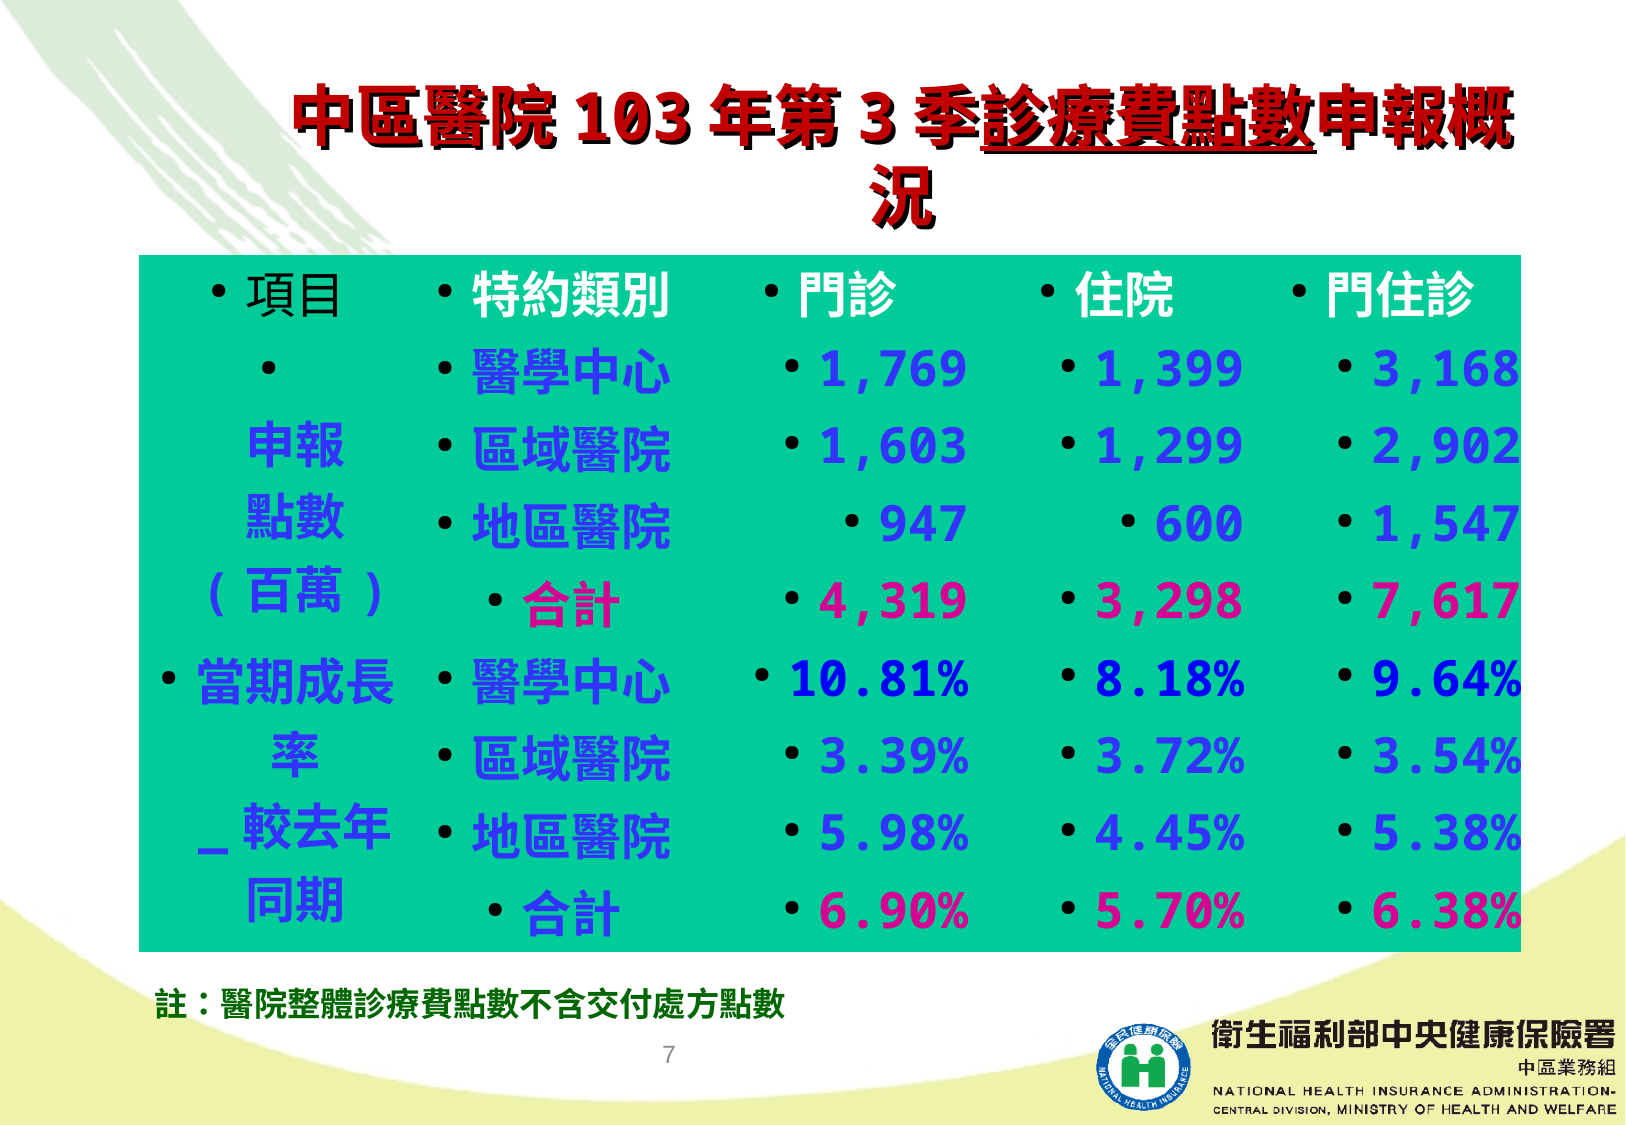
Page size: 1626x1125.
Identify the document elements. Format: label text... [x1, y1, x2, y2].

table_cell 申報 點數 (百萬) [139, 333, 416, 643]
title 中區醫院103年第3季診療費點數申報概況 [268, 66, 1534, 161]
table_cell 3.39% [692, 720, 968, 797]
table_cell 947 [692, 488, 968, 565]
table_cell 地區醫院 [416, 797, 692, 875]
table_cell 3.72% [968, 720, 1245, 797]
table_cell 7,617 [1245, 565, 1521, 643]
table_cell 6.38% [1245, 875, 1521, 952]
table_header 住院 [968, 255, 1245, 333]
text_box [647, 1032, 1027, 1084]
table_cell 10.81% [692, 643, 968, 720]
table_cell 4.45% [968, 797, 1245, 875]
table_cell 1,547 [1245, 488, 1521, 565]
table_cell 區域醫院 [416, 720, 692, 797]
table_cell 醫學中心 [416, 333, 692, 410]
table_cell 9.64% [1245, 643, 1521, 720]
table_cell 3,298 [968, 565, 1245, 643]
table_cell 3.54% [1245, 720, 1521, 797]
table_cell 當期成長率 _較去年同期 [139, 643, 416, 952]
table_header 項目 [139, 255, 416, 333]
table_header 門住診 [1245, 255, 1521, 333]
table_cell 600 [968, 488, 1245, 565]
table_cell 1,769 [692, 333, 968, 410]
table_cell 合計 [416, 875, 692, 952]
table_cell 5.98% [692, 797, 968, 875]
table_cell 1,603 [692, 410, 968, 488]
table_cell 6.90% [692, 875, 968, 952]
table_header 門診 [692, 255, 968, 333]
table_cell 5.38% [1245, 797, 1521, 875]
text_box 註：醫院整體診療費點數不含交付處方點數 [139, 976, 1037, 1032]
table_cell 2,902 [1245, 410, 1521, 488]
table_cell 地區醫院 [416, 488, 692, 565]
table_cell 醫學中心 [416, 643, 692, 720]
table_header 特約類別 [416, 255, 692, 333]
table_cell 8.18% [968, 643, 1245, 720]
table_cell 區域醫院 [416, 410, 692, 488]
table_cell 3,168 [1245, 333, 1521, 410]
table_cell 1,299 [968, 410, 1245, 488]
table_cell 5.70% [968, 875, 1245, 952]
table_cell 4,319 [692, 565, 968, 643]
table_cell 合計 [416, 565, 692, 643]
table_cell 1,399 [968, 333, 1245, 410]
